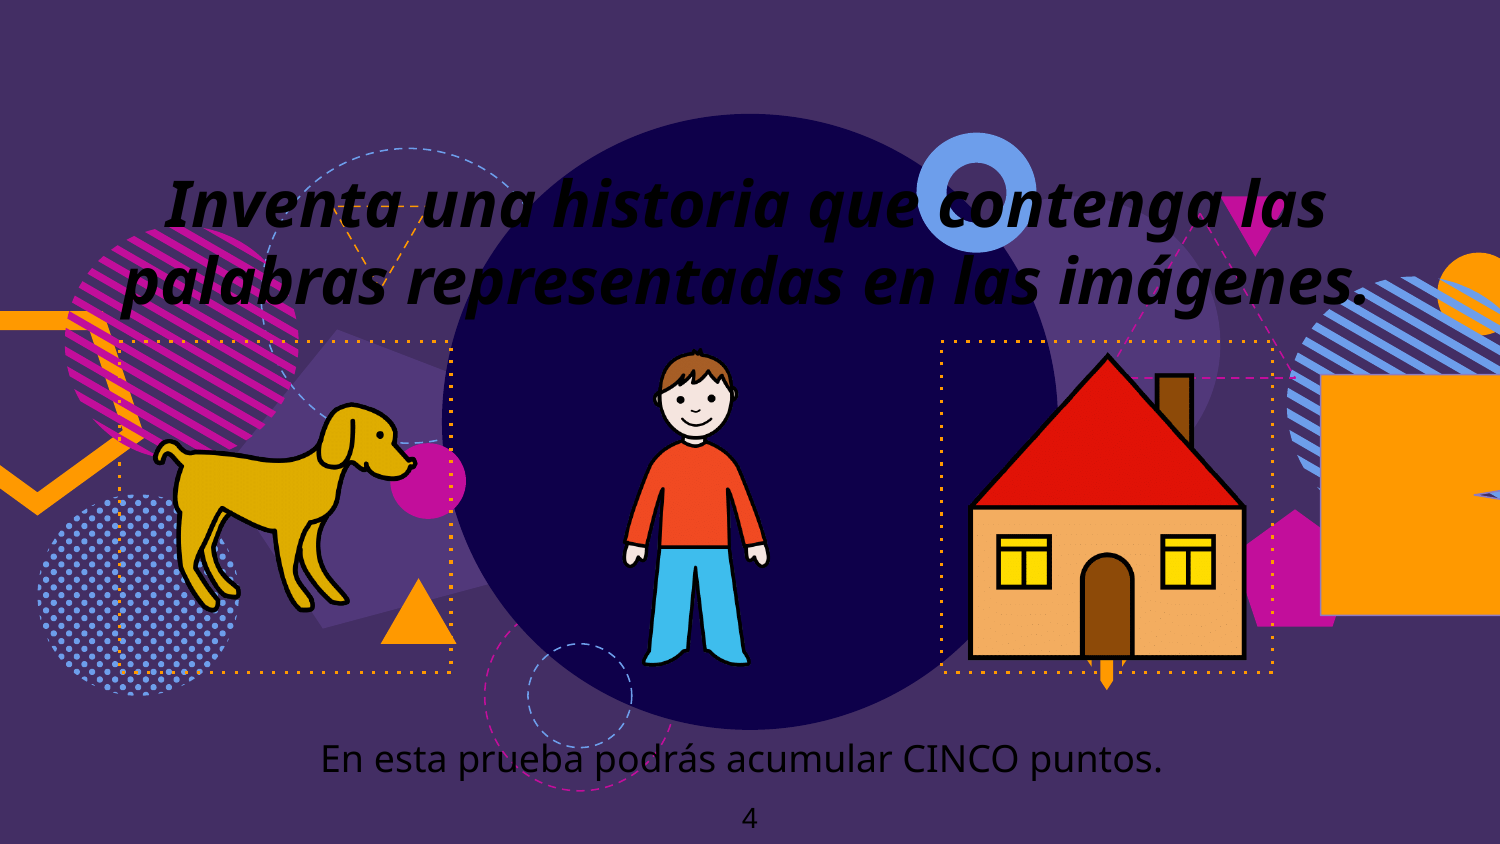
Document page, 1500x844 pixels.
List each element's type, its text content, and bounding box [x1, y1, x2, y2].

text_box En esta prueba podrás acumular CINCO puntos. [236, 720, 1226, 796]
slide_number <número> [705, 796, 795, 844]
text_box [1320, 374, 1500, 616]
picture [942, 342, 1272, 672]
picture [531, 342, 861, 672]
subtitle Inventa una historia que contenga las palabras representadas en las imágenes. [104, 147, 1391, 337]
picture [120, 342, 450, 672]
